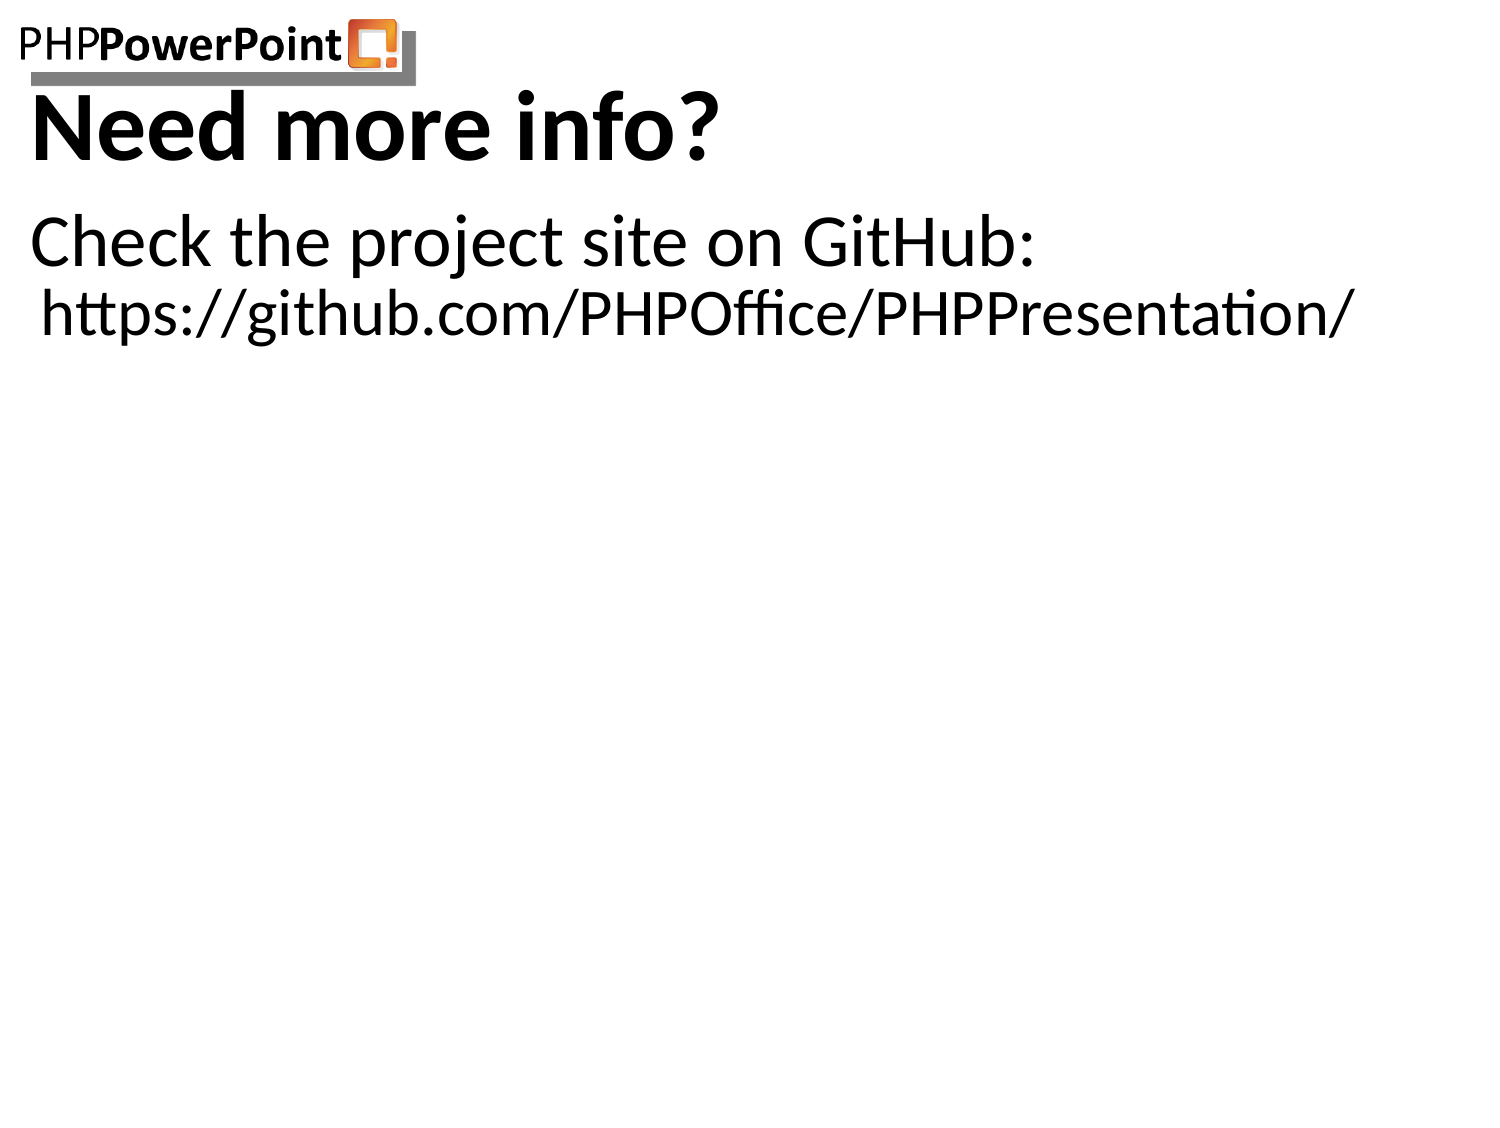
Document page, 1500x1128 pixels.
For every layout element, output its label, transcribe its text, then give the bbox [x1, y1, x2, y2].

picture [15, 15, 402, 72]
text_box Check the project site on GitHub: https://github.com/PHPOffice/PHPPresentation/ [15, 203, 1469, 1128]
text_box Need more info? [15, 78, 1469, 203]
